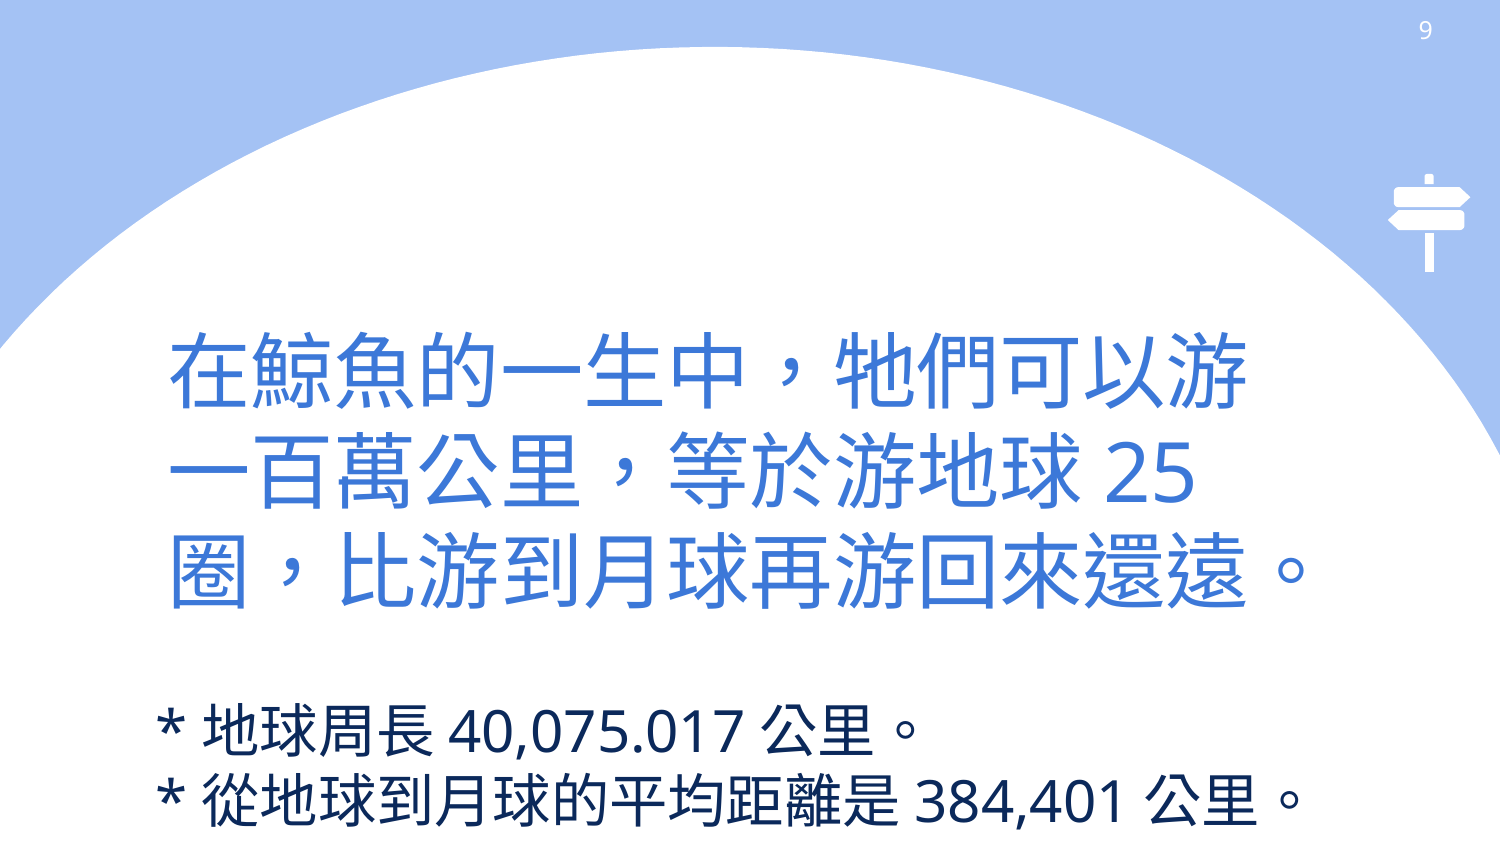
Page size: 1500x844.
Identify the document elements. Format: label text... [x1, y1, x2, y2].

text_box [1424, 173, 1434, 185]
text_box [1425, 233, 1434, 272]
text_box *地球周長40,075.017公里。 *從地球到月球的平均距離是384,401公里。 [140, 679, 1290, 844]
text_box [1290, 794, 1295, 806]
text_box [1393, 187, 1471, 208]
text_box [0, 46, 1500, 844]
text_box [1387, 210, 1465, 231]
text_box 在鯨魚的一生中，牠們可以游一百萬公里，等於游地球25圈，比游到月球再游回來還遠。 [152, 304, 1301, 495]
text_box 9 [1403, 0, 1494, 65]
